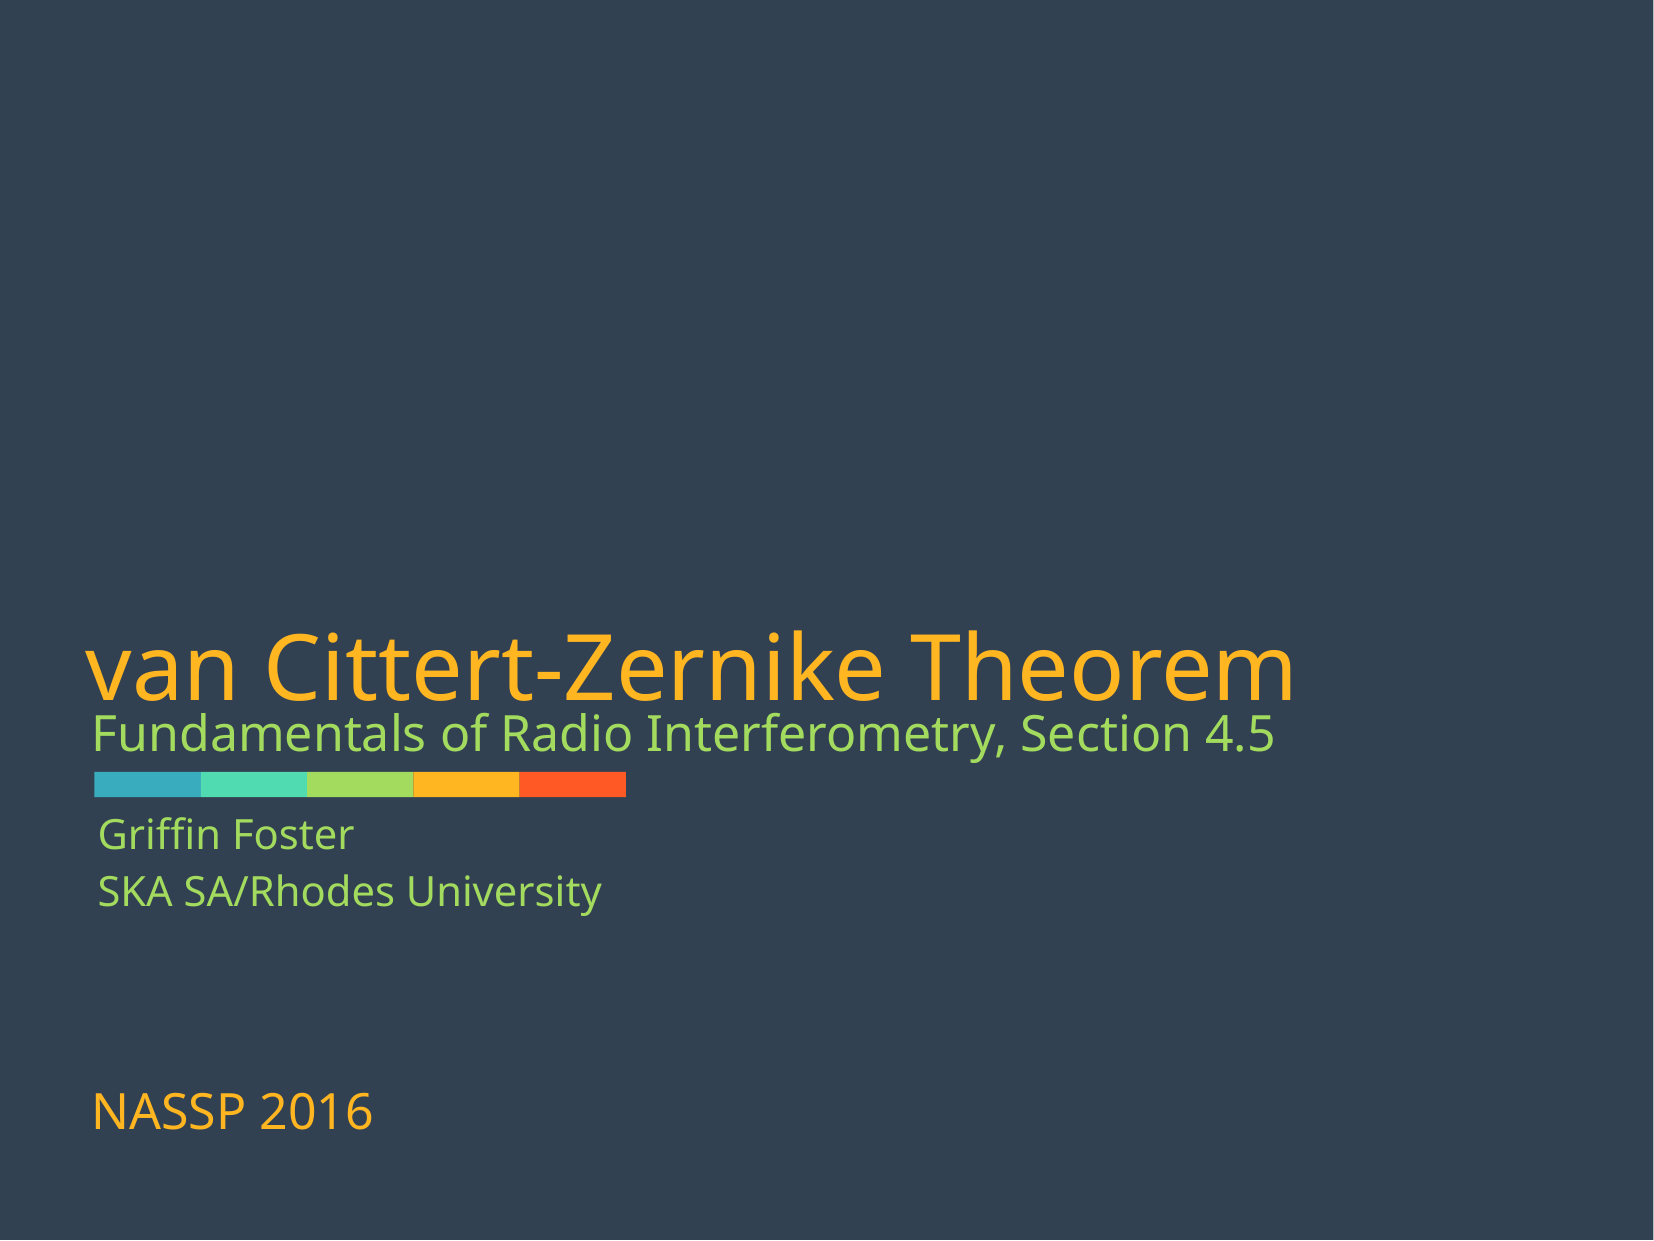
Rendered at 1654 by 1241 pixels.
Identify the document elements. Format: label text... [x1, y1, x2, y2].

text_box NASSP 2016 [76, 1068, 987, 1145]
text_box [94, 771, 626, 798]
text_box Griffin Foster SKA SA/Rhodes University [82, 797, 650, 913]
text_box van Cittert-Zernike Theorem [70, 595, 1335, 721]
text_box Fundamentals of Radio Interferometry, Section 4.5 [76, 690, 1371, 767]
